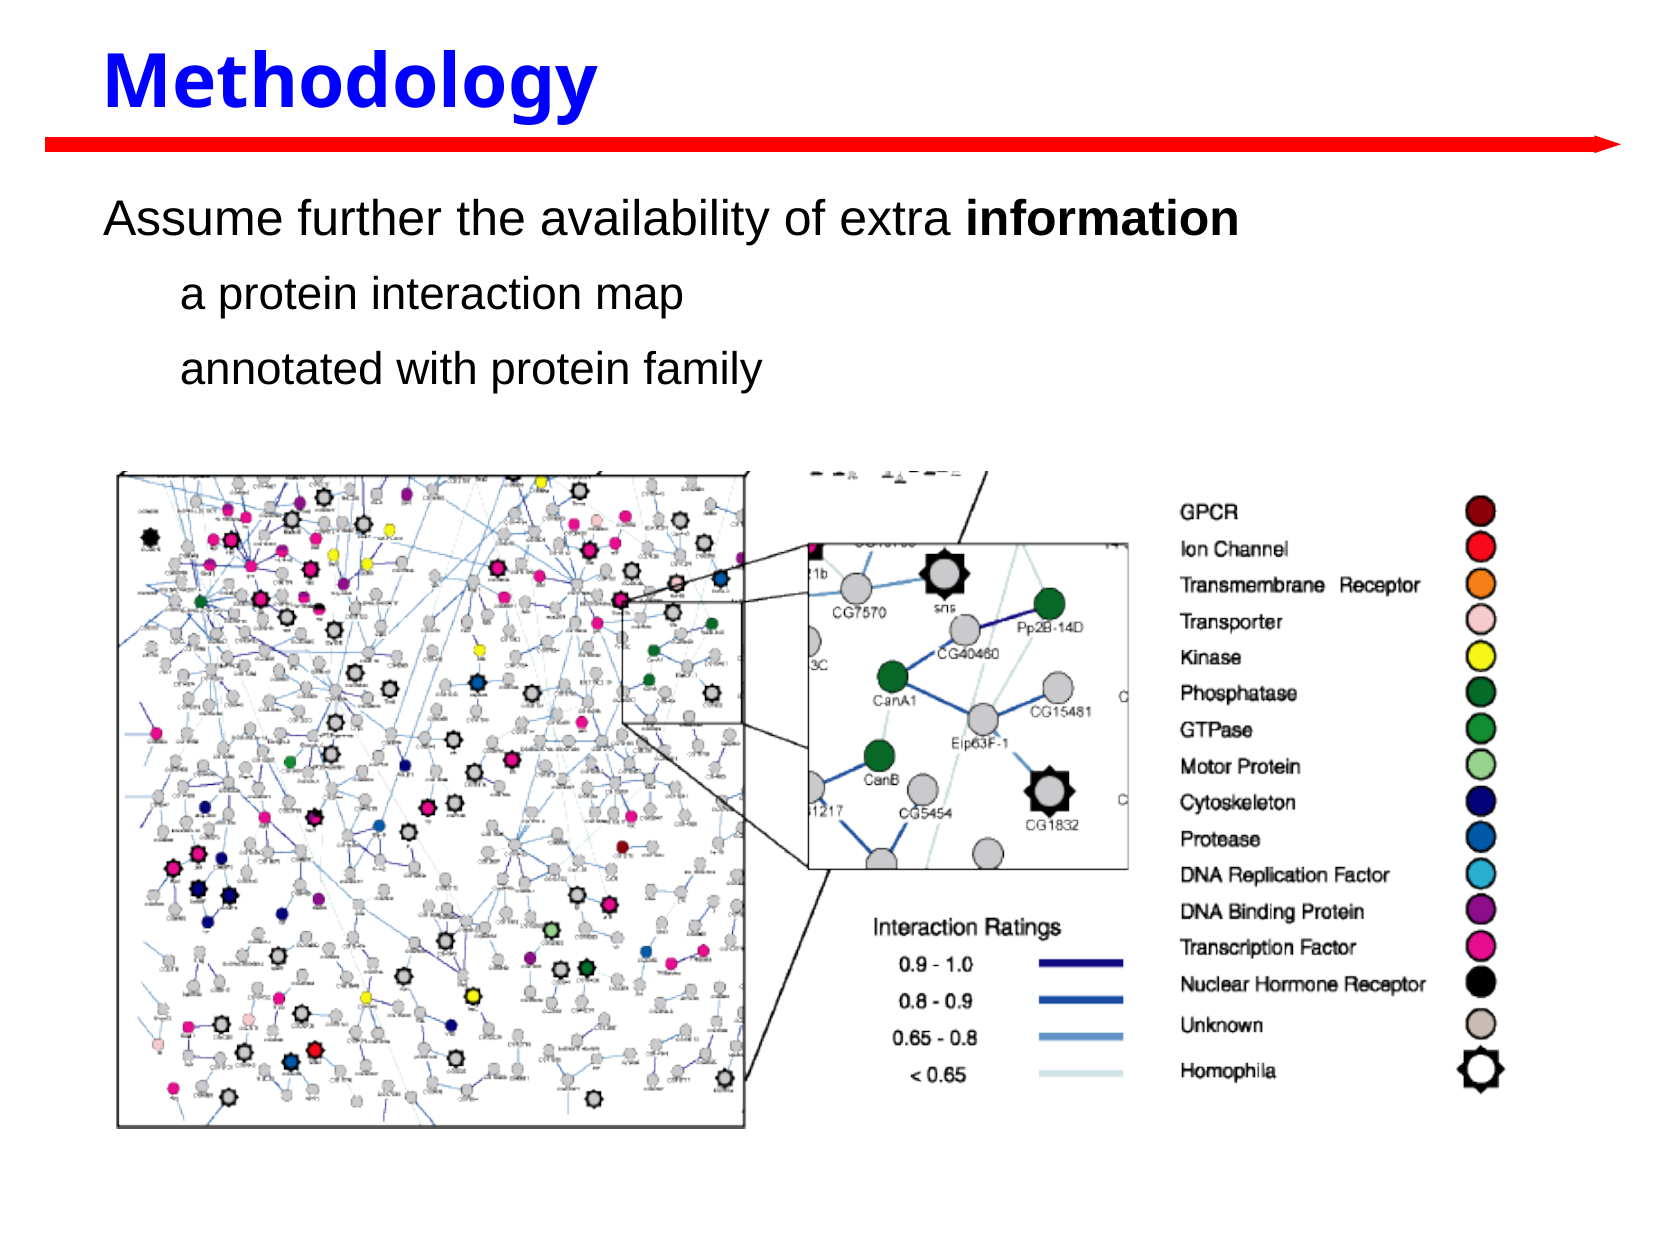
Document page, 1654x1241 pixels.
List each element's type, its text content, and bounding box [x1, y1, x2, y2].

picture [116, 471, 1507, 1129]
list Assume further the availability of extra information a protein interaction map annotated with protein family [85, 190, 1571, 1145]
title Methodology [101, 27, 1514, 130]
